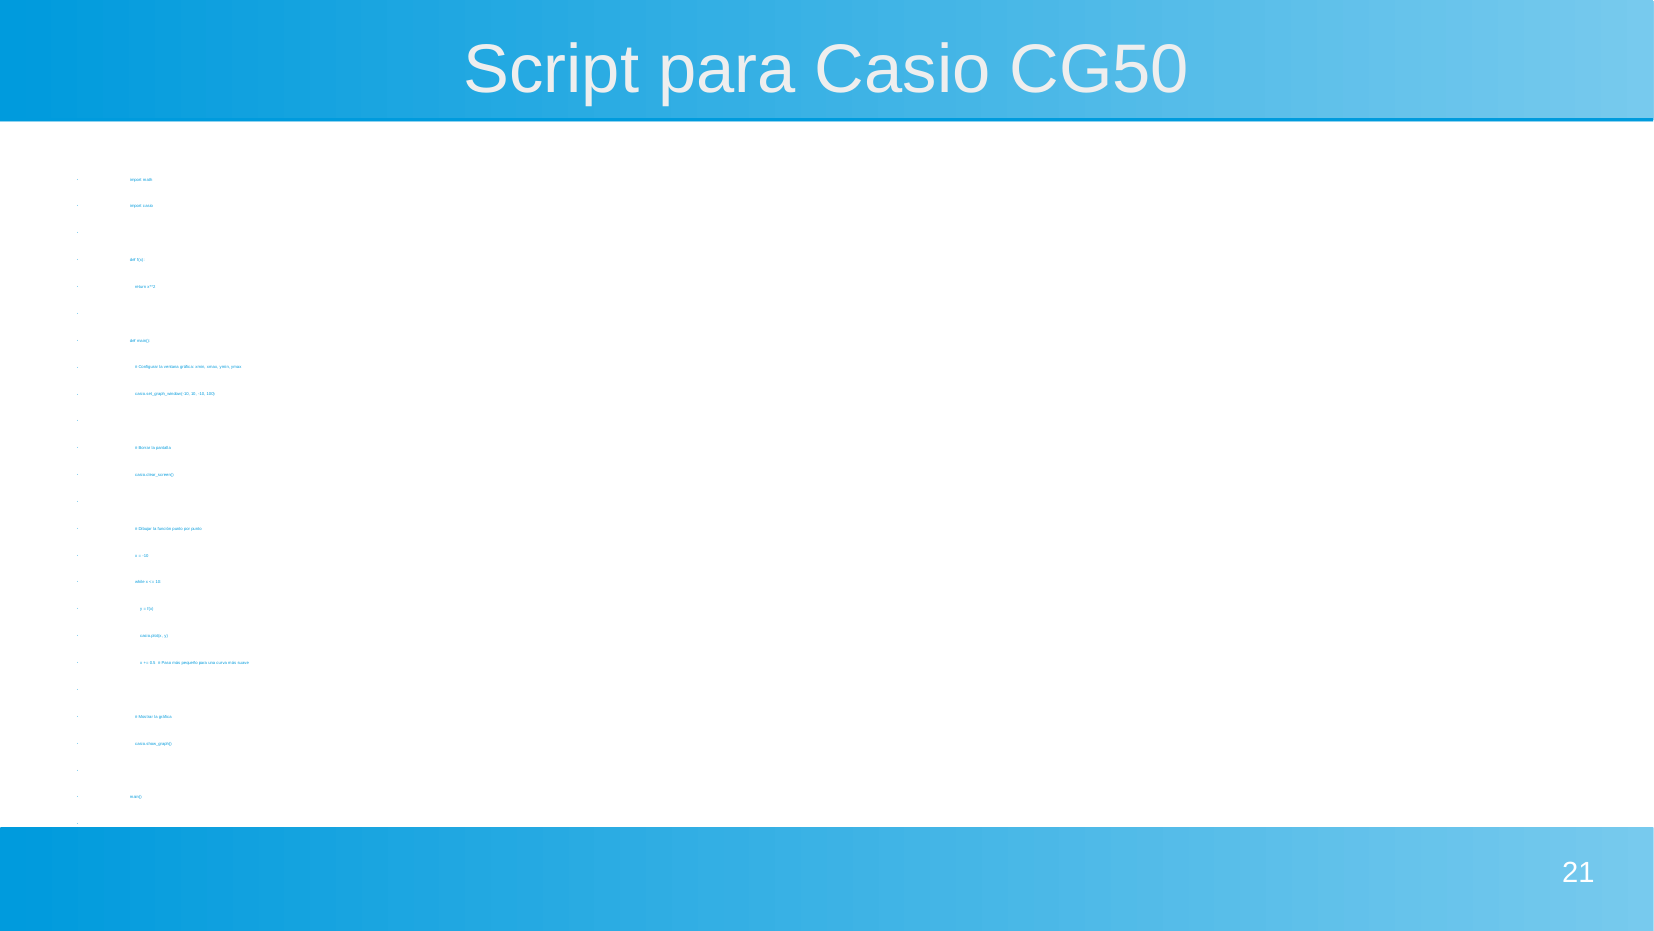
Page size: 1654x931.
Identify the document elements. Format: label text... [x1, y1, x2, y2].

title Script para Casio CG50 [59, 29, 1595, 108]
list import math import casio def f(x): return x**2 def main(): # Configurar la ventana gráfica: xmin, xmax, ymin, ymax casio.set_graph_window(-10, 10, -10, 100) # Borrar la pantalla casio.clear_screen() # Dibujar la función punto por punto x = -10 while x <= 10: y = f(x) casio.plot(x, y) x += 0.5 # Paso más pequeño para una curva más suave # Mostrar la gráfica casio.show_graph() main() [59, 177, 1595, 768]
